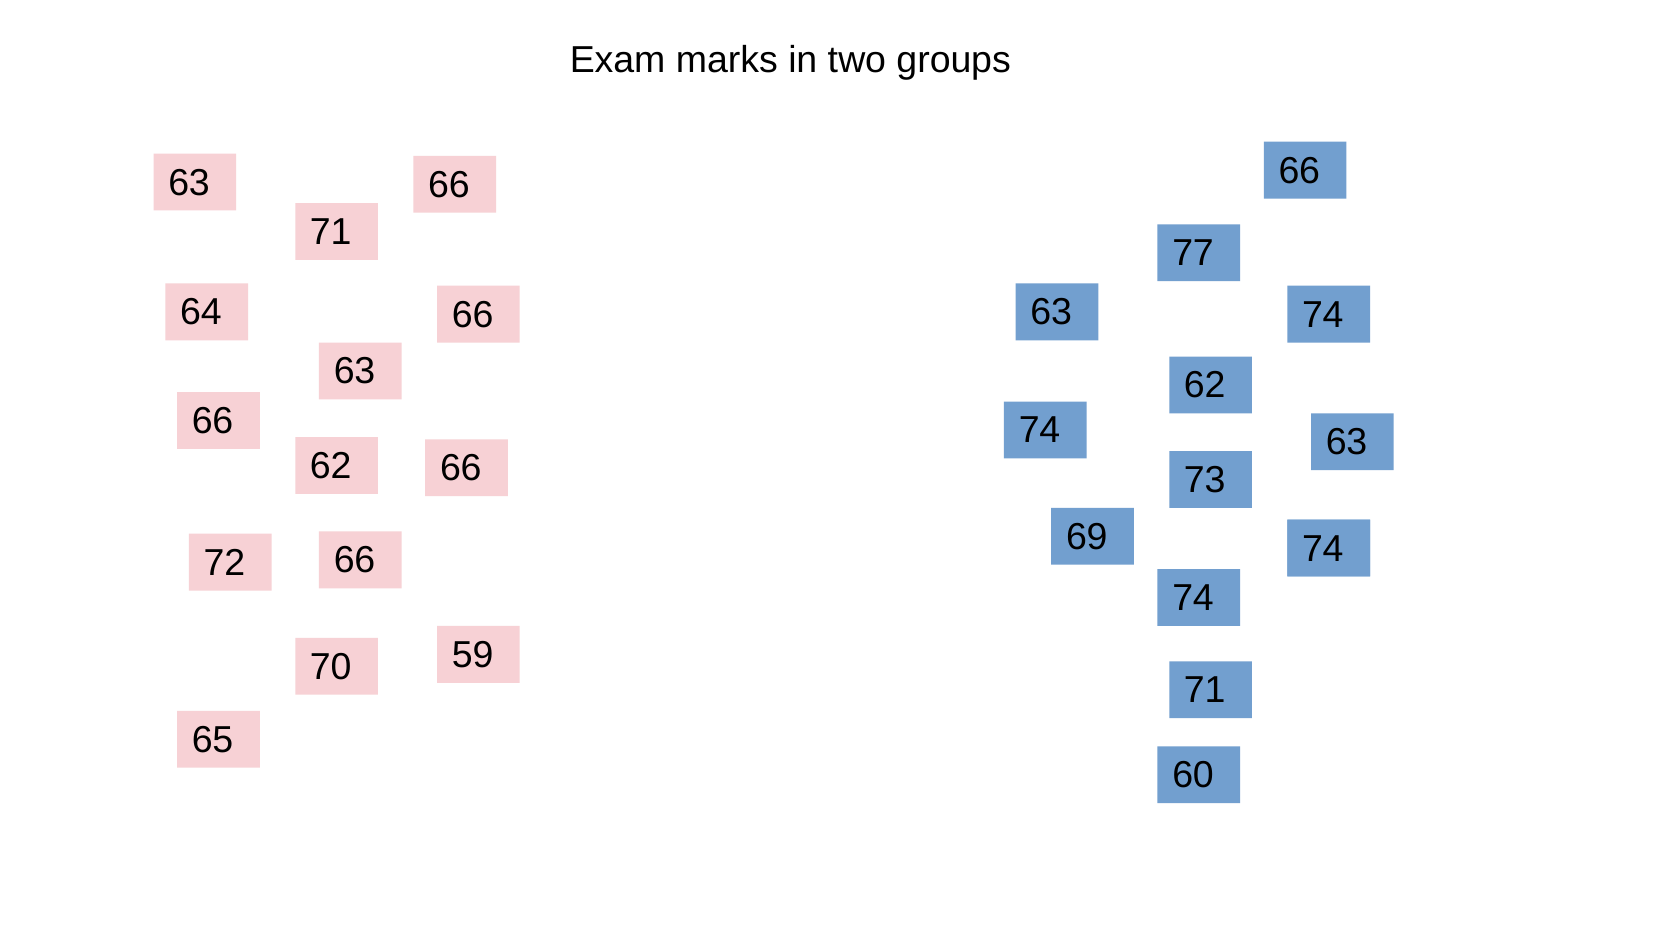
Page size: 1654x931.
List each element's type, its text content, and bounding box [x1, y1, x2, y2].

text_box 63 [318, 342, 402, 400]
text_box 65 [177, 710, 260, 768]
text_box 71 [1169, 661, 1252, 719]
text_box 63 [1311, 413, 1394, 471]
text_box 63 [153, 153, 237, 211]
text_box 66 [1263, 141, 1347, 199]
text_box 66 [437, 285, 520, 343]
text_box 59 [437, 625, 520, 683]
text_box 66 [425, 439, 508, 497]
text_box 73 [1169, 451, 1252, 508]
text_box 77 [1157, 224, 1241, 282]
text_box 64 [165, 283, 249, 341]
text_box 71 [295, 203, 378, 260]
text_box 74 [1157, 569, 1241, 626]
text_box 70 [295, 637, 378, 695]
text_box 74 [1287, 519, 1371, 577]
text_box 69 [1051, 507, 1134, 565]
text_box 66 [413, 155, 497, 213]
text_box Exam marks in two groups [555, 31, 1087, 88]
text_box 74 [1287, 285, 1371, 343]
text_box 72 [188, 533, 272, 591]
text_box 63 [1015, 283, 1099, 341]
text_box 62 [295, 437, 378, 494]
text_box 62 [1169, 356, 1252, 414]
text_box 74 [1003, 401, 1087, 459]
text_box 66 [177, 392, 260, 449]
text_box 66 [318, 531, 402, 589]
text_box 60 [1157, 746, 1241, 804]
